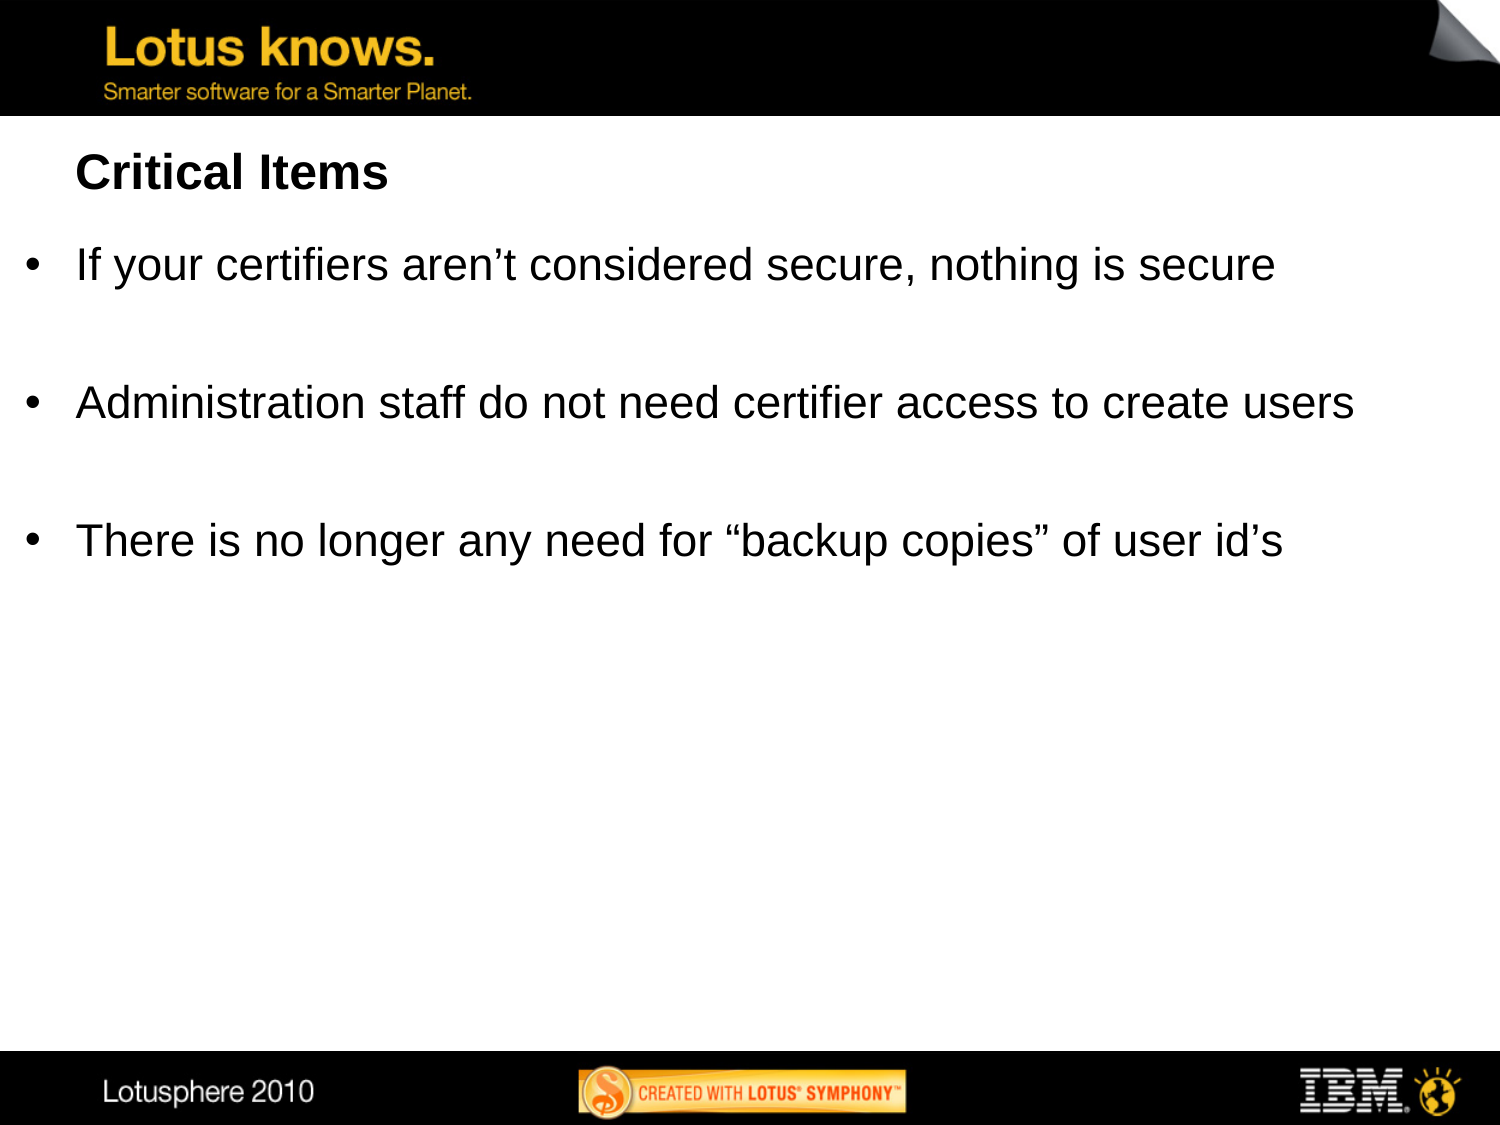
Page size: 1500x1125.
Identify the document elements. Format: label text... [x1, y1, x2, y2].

list If your certifiers aren’t considered secure, nothing is secure Administration staff do not need certifier access to create users There is no longer any need for “backup copies” of user id’s [24, 237, 1476, 1026]
picture [0, 1053, 1500, 1125]
title Critical Items [74, 137, 1475, 200]
picture [0, 0, 1500, 114]
